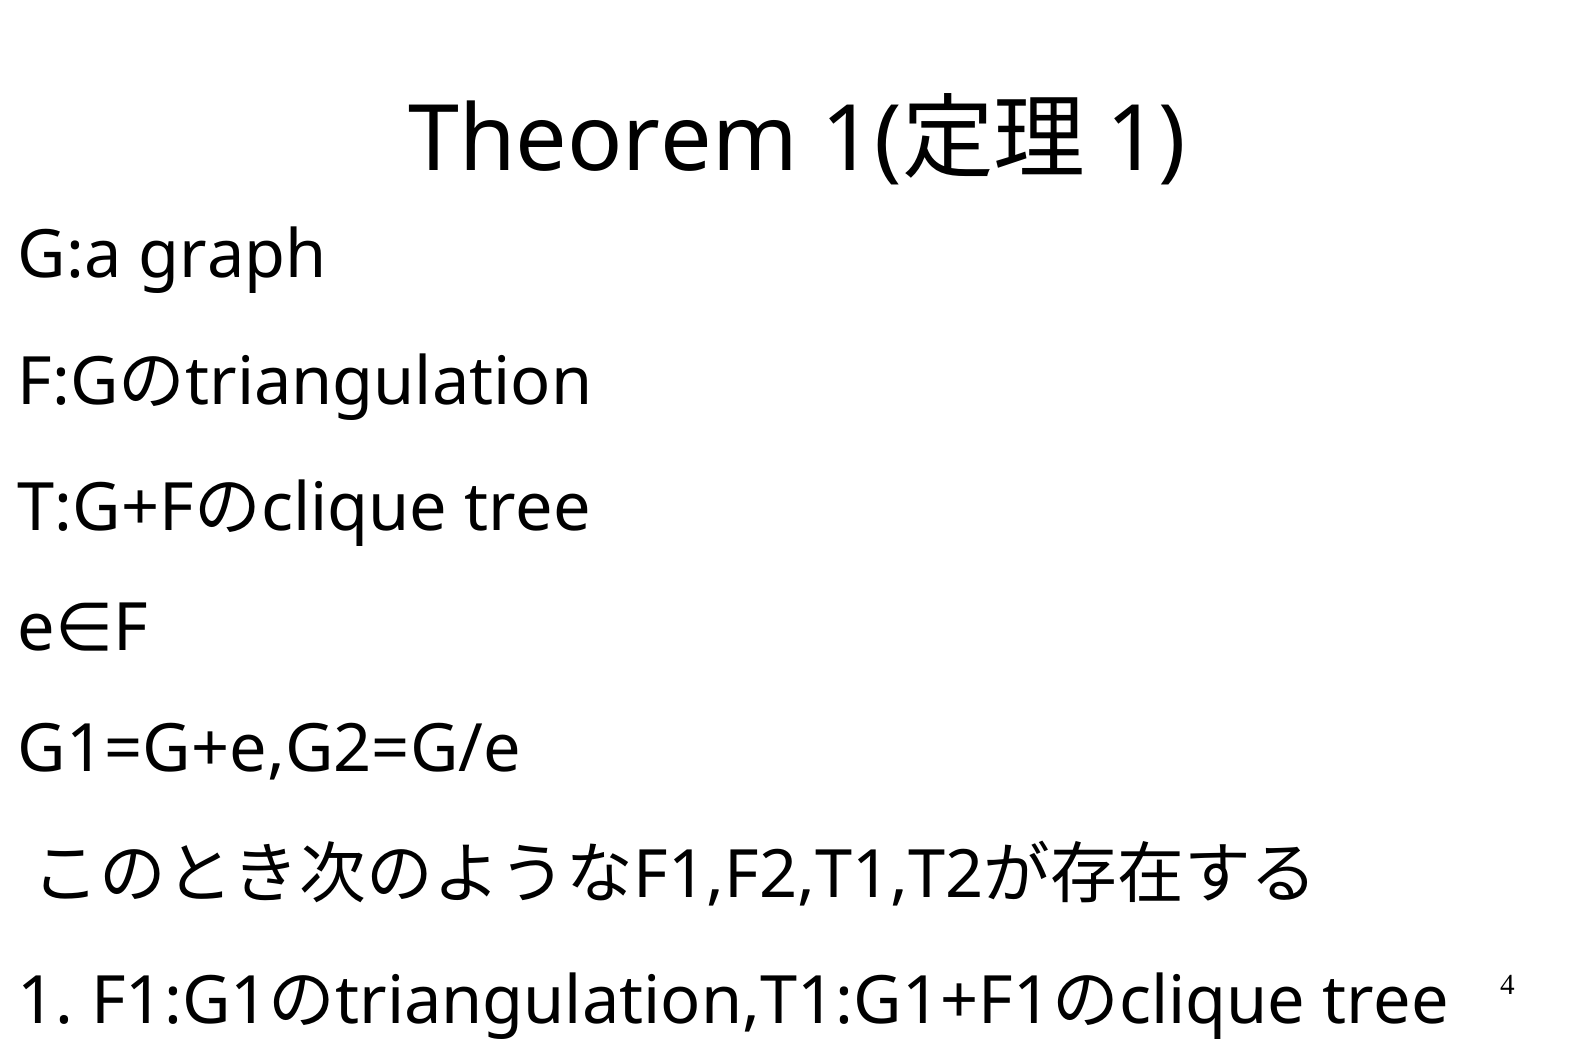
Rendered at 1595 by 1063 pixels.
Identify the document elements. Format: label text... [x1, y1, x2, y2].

list G:a graph F:Gのtriangulation T:G+Fのclique tree e∈F G1=G+e,G2=G/e このとき次のようなF1,F2,T1,T2が存在する 1. F1:G1のtriangulation,T1:G1+F1のclique tree 2. F2:G2のtriangulation,T2:G2+F2のclique tree [0, 206, 1595, 1004]
title Theorem 1(定理 1) [79, 42, 1515, 206]
